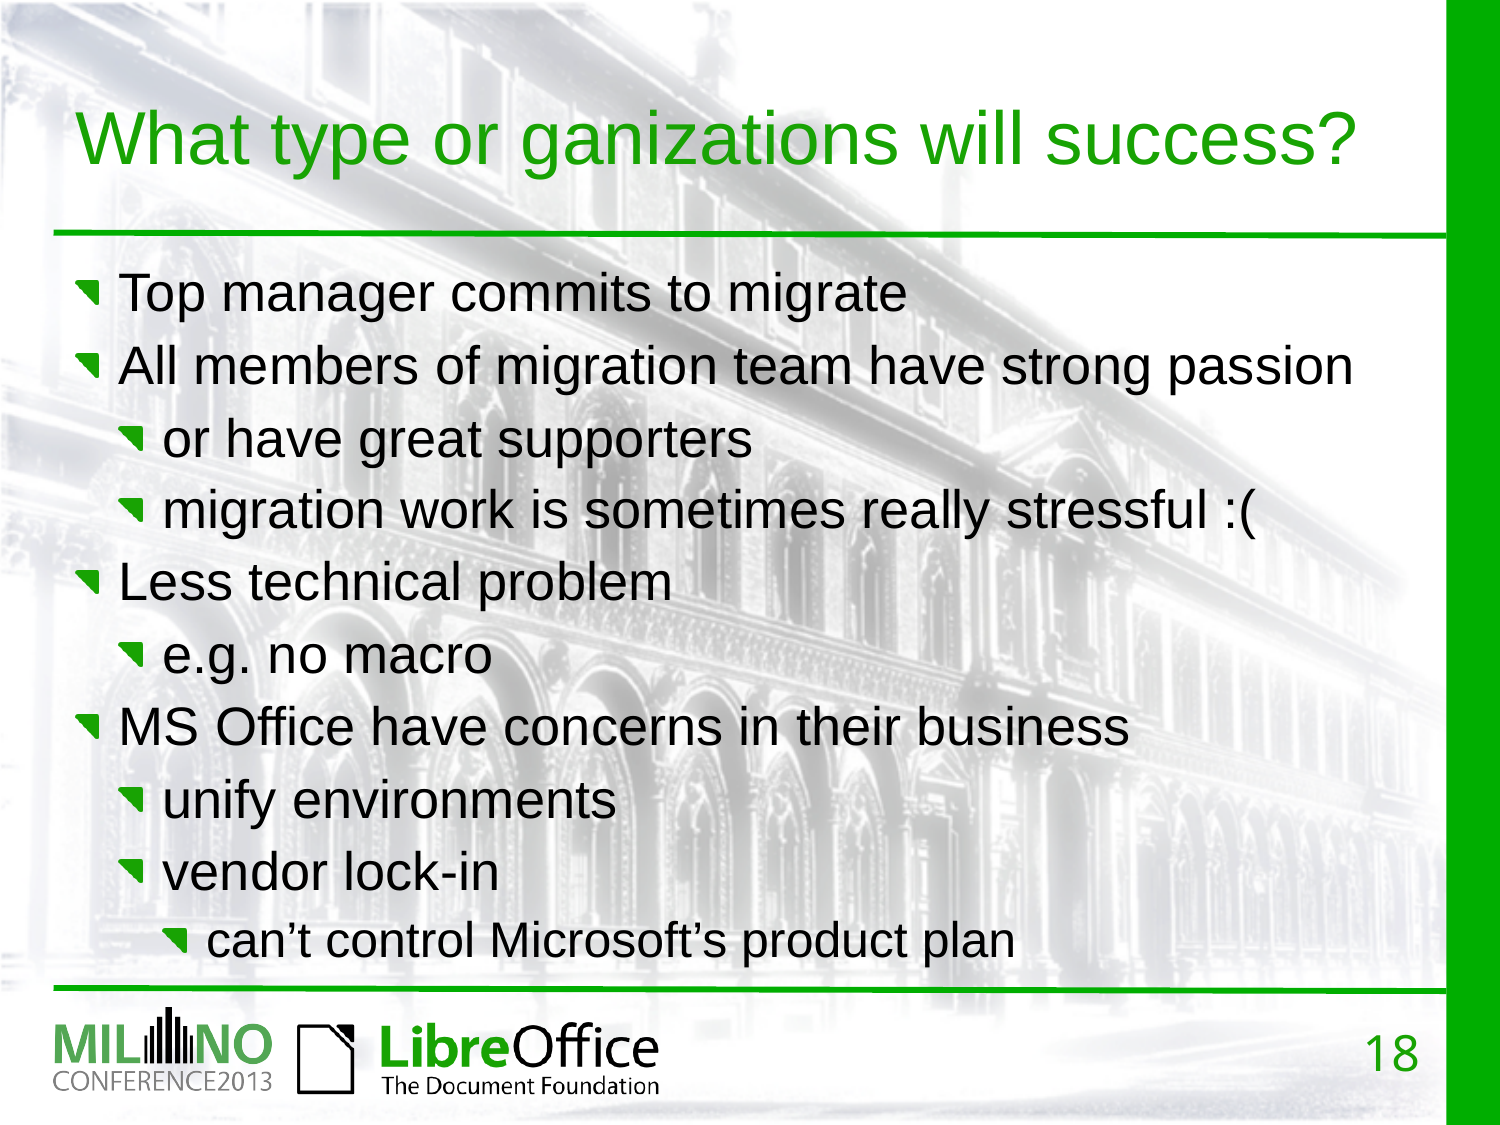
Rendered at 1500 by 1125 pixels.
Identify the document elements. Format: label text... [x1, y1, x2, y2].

list Top manager commits to migrate All members of migration team have strong passion or have great supporters migration work is sometimes really stressful :( Less technical problem e.g. no macro MS Office have concerns in their business unify environments vendor lock-in can’t control Microsoft’s product plan [75, 262, 1425, 969]
picture [0, 1, 1446, 1125]
title What type or ganizations will success? [75, 96, 1425, 181]
